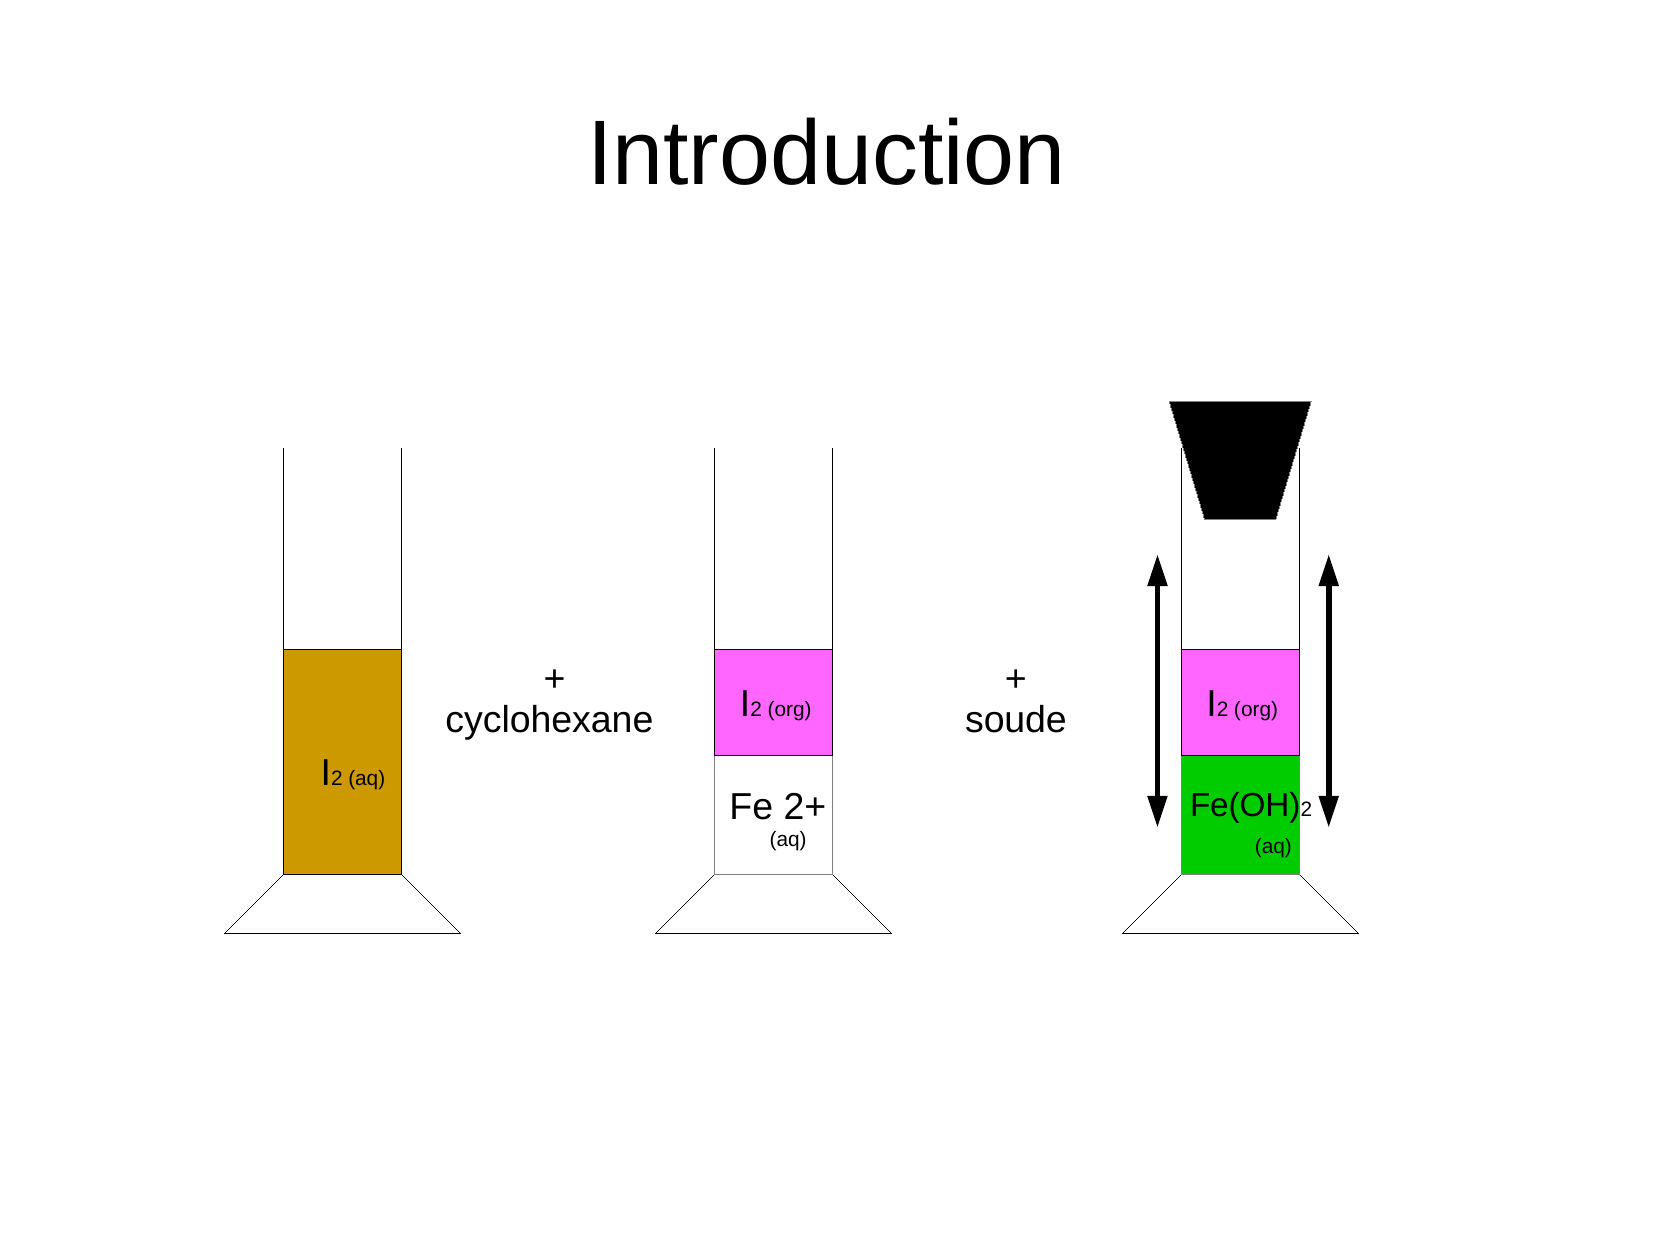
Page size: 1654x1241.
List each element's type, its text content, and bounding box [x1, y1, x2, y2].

text_box + cyclohexane [419, 649, 680, 791]
text_box Fe(OH)2 (aq) [1175, 779, 1359, 902]
text_box I2 (org) [1181, 675, 1323, 779]
text_box [1181, 649, 1300, 675]
text_box I2 (org) [714, 675, 857, 779]
text_box Fe 2+ (aq) [714, 778, 845, 878]
text_box I2 (aq) [295, 744, 414, 804]
text_box [1169, 401, 1312, 520]
text_box [714, 649, 833, 675]
title Introduction [82, 49, 1571, 257]
text_box + soude [885, 649, 1146, 791]
text_box [283, 649, 402, 875]
